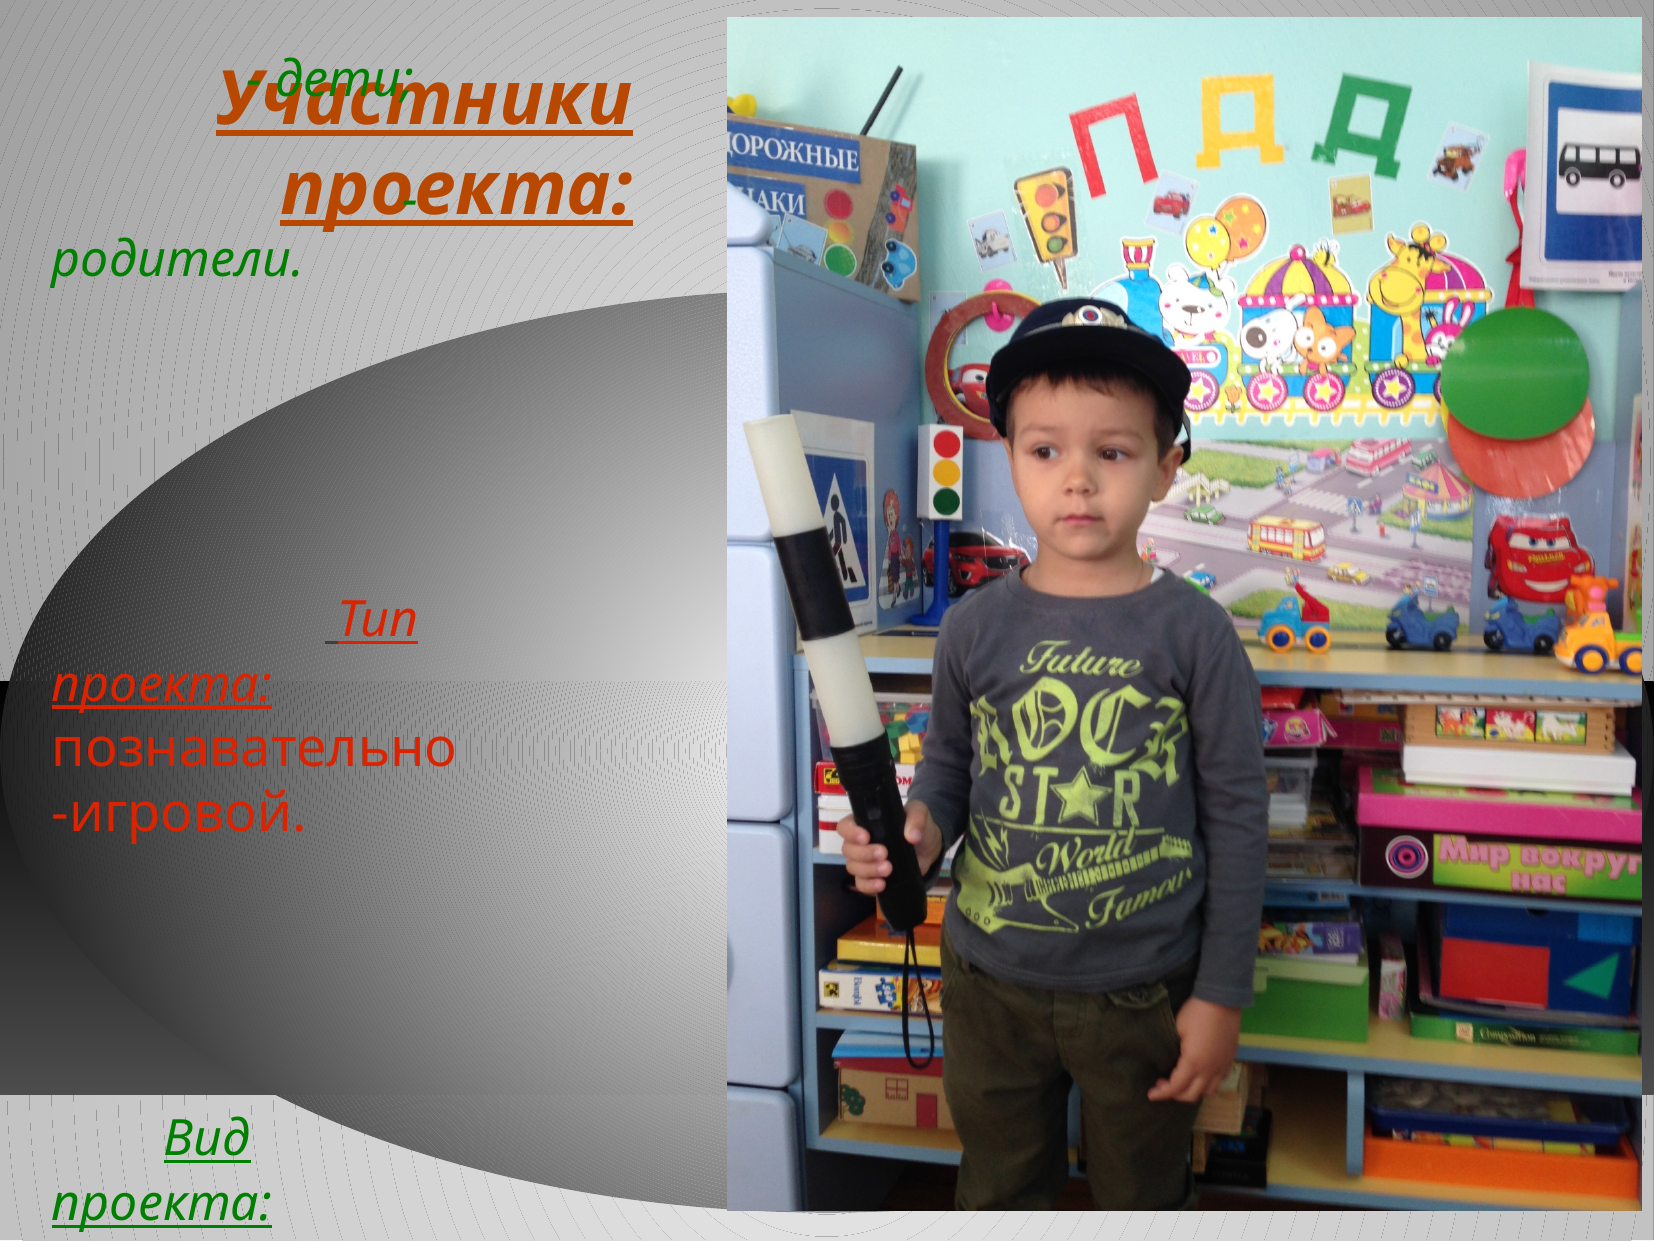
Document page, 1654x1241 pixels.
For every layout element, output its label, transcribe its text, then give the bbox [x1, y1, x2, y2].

subtitle - воспитатель; - дети; - родители. Тип проекта: познавательно-игровой. Вид проекта: средней продолжительности (апрель – июнь 2014г.) [35, 379, 485, 1104]
title Участники проекта: [106, 41, 650, 240]
picture [727, 17, 1642, 1211]
